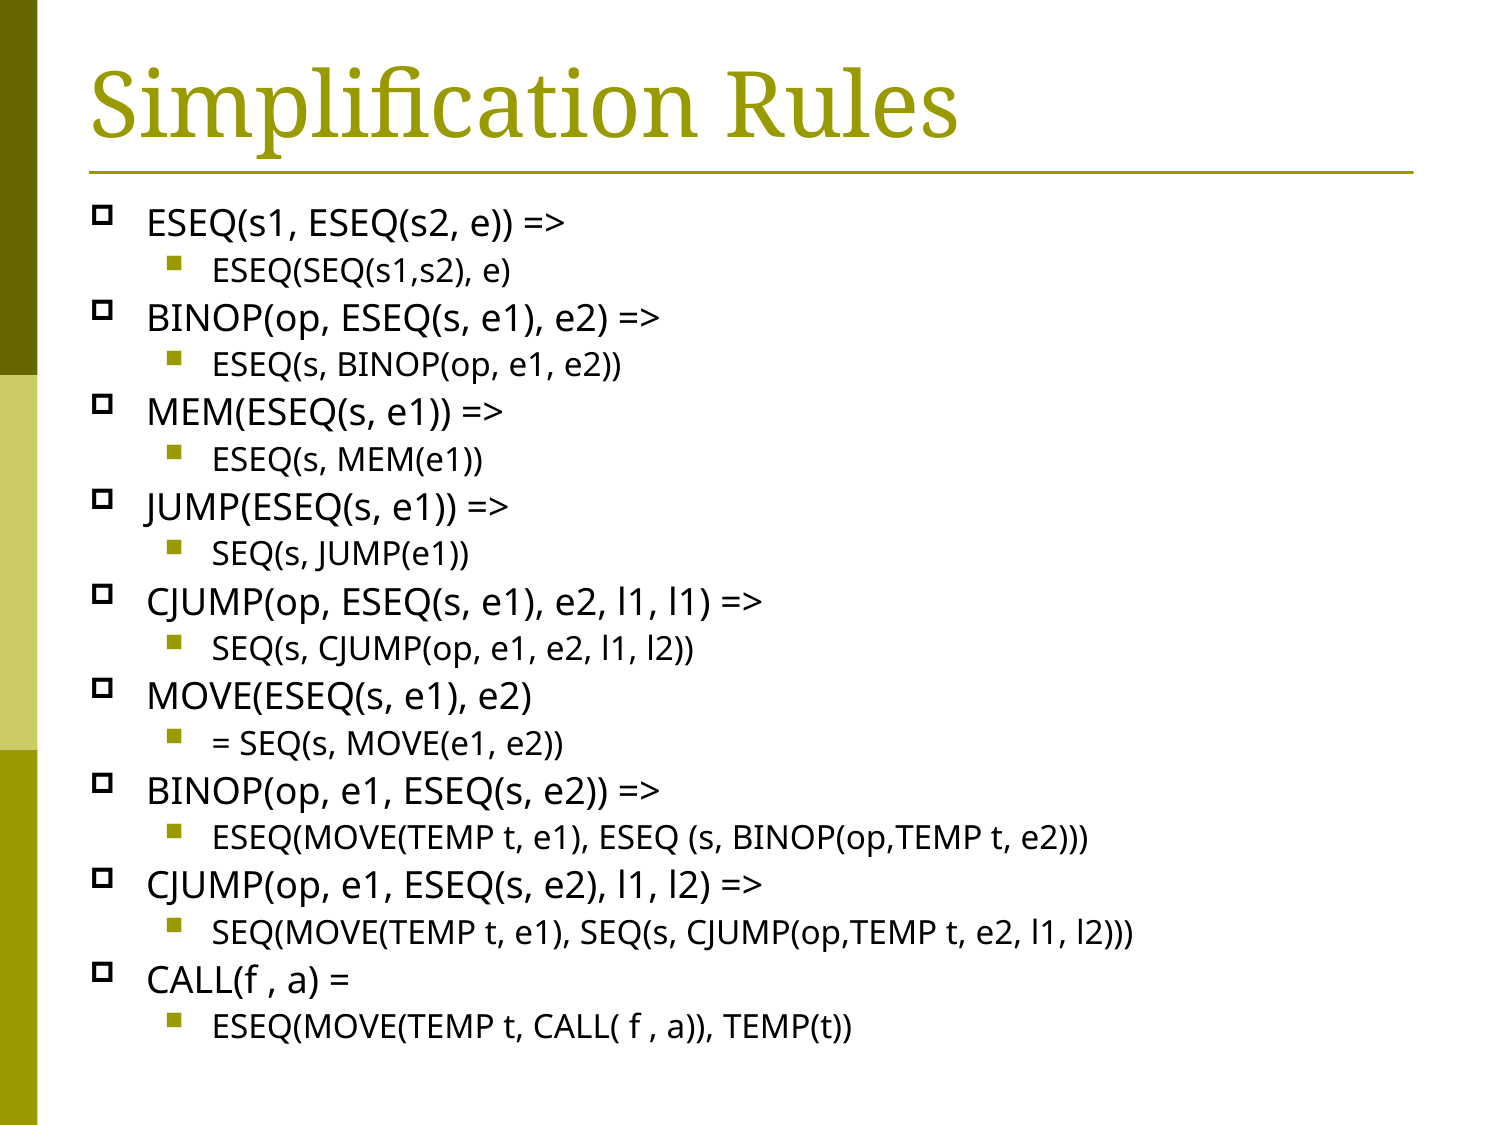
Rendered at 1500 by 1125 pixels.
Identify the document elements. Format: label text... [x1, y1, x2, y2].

title Simplification Rules [75, 45, 1426, 173]
list ESEQ(s1, ESEQ(s2, e)) => ESEQ(SEQ(s1,s2), e) BINOP(op, ESEQ(s, e1), e2) => ESEQ(s, BINOP(op, e1, e2)) MEM(ESEQ(s, e1)) => ESEQ(s, MEM(e1)) JUMP(ESEQ(s, e1)) => SEQ(s, JUMP(e1)) CJUMP(op, ESEQ(s, e1), e2, l1, l1) => SEQ(s, CJUMP(op, e1, e2, l1, l2)) MOVE(ESEQ(s, e1), e2) = SEQ(s, MOVE(e1, e2)) BINOP(op, e1, ESEQ(s, e2)) => ESEQ(MOVE(TEMP t, e1), ESEQ (s, BINOP(op,TEMP t, e2))) CJUMP(op, e1, ESEQ(s, e2), l1, l2) => SEQ(MOVE(TEMP t, e1), SEQ(s, CJUMP(op,TEMP t, e2, l1, l2))) CALL(f , a) = ESEQ(MOVE(TEMP t, CALL( f , a)), TEMP(t)) [75, 196, 1426, 1006]
